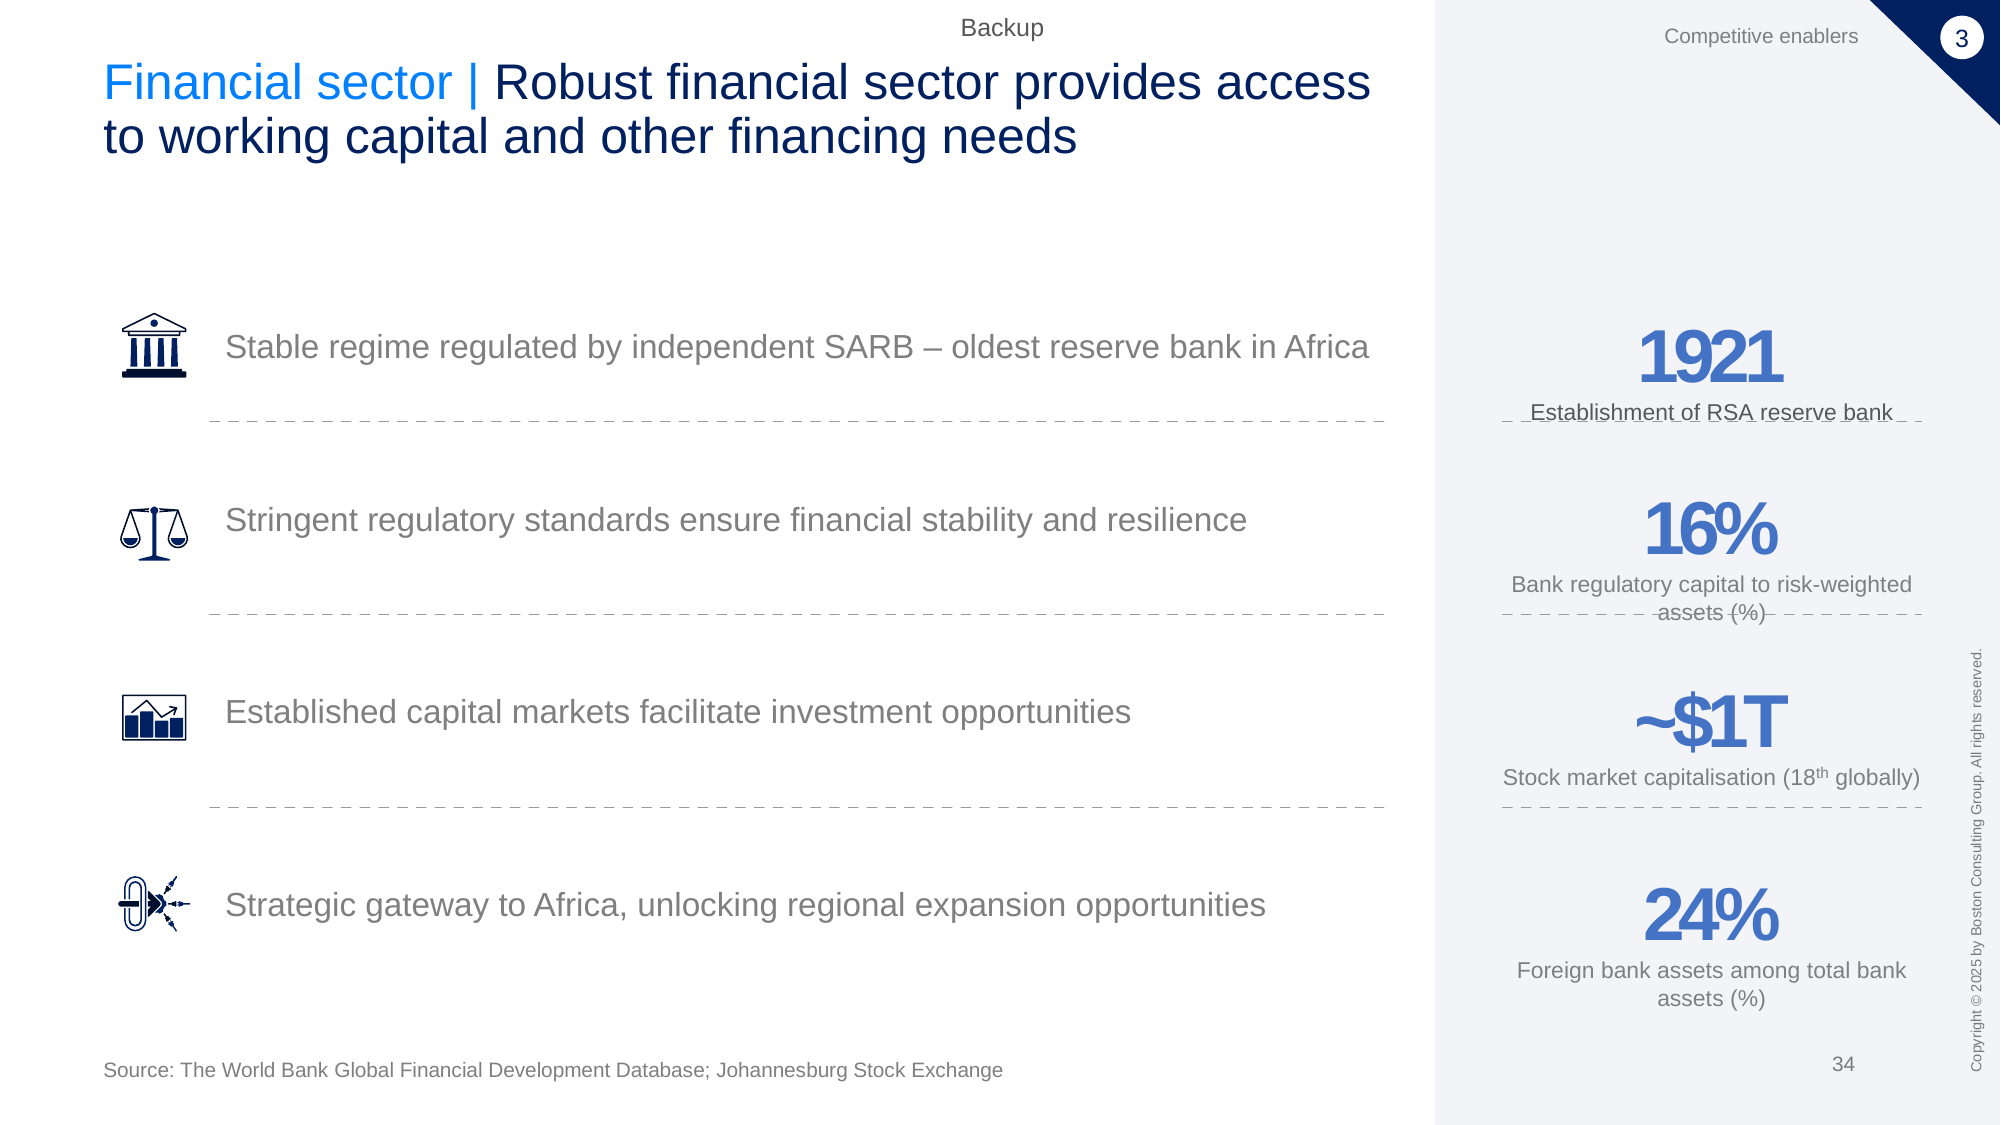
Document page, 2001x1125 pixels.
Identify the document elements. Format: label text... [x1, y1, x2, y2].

text_box 1921 Establishment of RSA reserve bank [1475, 292, 1949, 398]
text_box [124, 876, 191, 932]
text_box 16% Bank regulatory capital to risk-weighted assets (%) [1475, 465, 1949, 571]
text_box [122, 368, 187, 378]
text_box [143, 338, 151, 367]
text_box [118, 901, 139, 907]
text_box [1435, 0, 2000, 1125]
text_box [170, 338, 178, 367]
text_box 3 [1940, 15, 1984, 60]
picture [857, 0, 1144, 58]
text_box Competitive enablers [1664, 14, 1881, 56]
text_box 24% Foreign bank assets among total bank assets (%) [1475, 851, 1949, 957]
text_box Established capital markets facilitate investment opportunities [210, 683, 1392, 739]
text_box Stable regime regulated by independent SARB – oldest reserve bank in Africa [210, 317, 1392, 374]
title Financial sector | Robust financial sector provides access to working capital and other financing needs [103, 55, 1396, 165]
text_box [157, 338, 165, 367]
text_box ~$1T Stock market capitalisation (18th globally) [1475, 658, 1949, 764]
text_box [122, 694, 187, 741]
text_box Stringent regulatory standards ensure financial stability and resilience [210, 490, 1392, 546]
text_box [122, 312, 187, 337]
text_box [130, 338, 138, 367]
text_box Source: The World Bank Global Financial Development Database; Johannesburg Stock Exchange [103, 1059, 1585, 1082]
text_box [128, 881, 142, 927]
text_box Strategic gateway to Africa, unlocking regional expansion opportunities [210, 876, 1392, 932]
text_box [120, 506, 189, 561]
